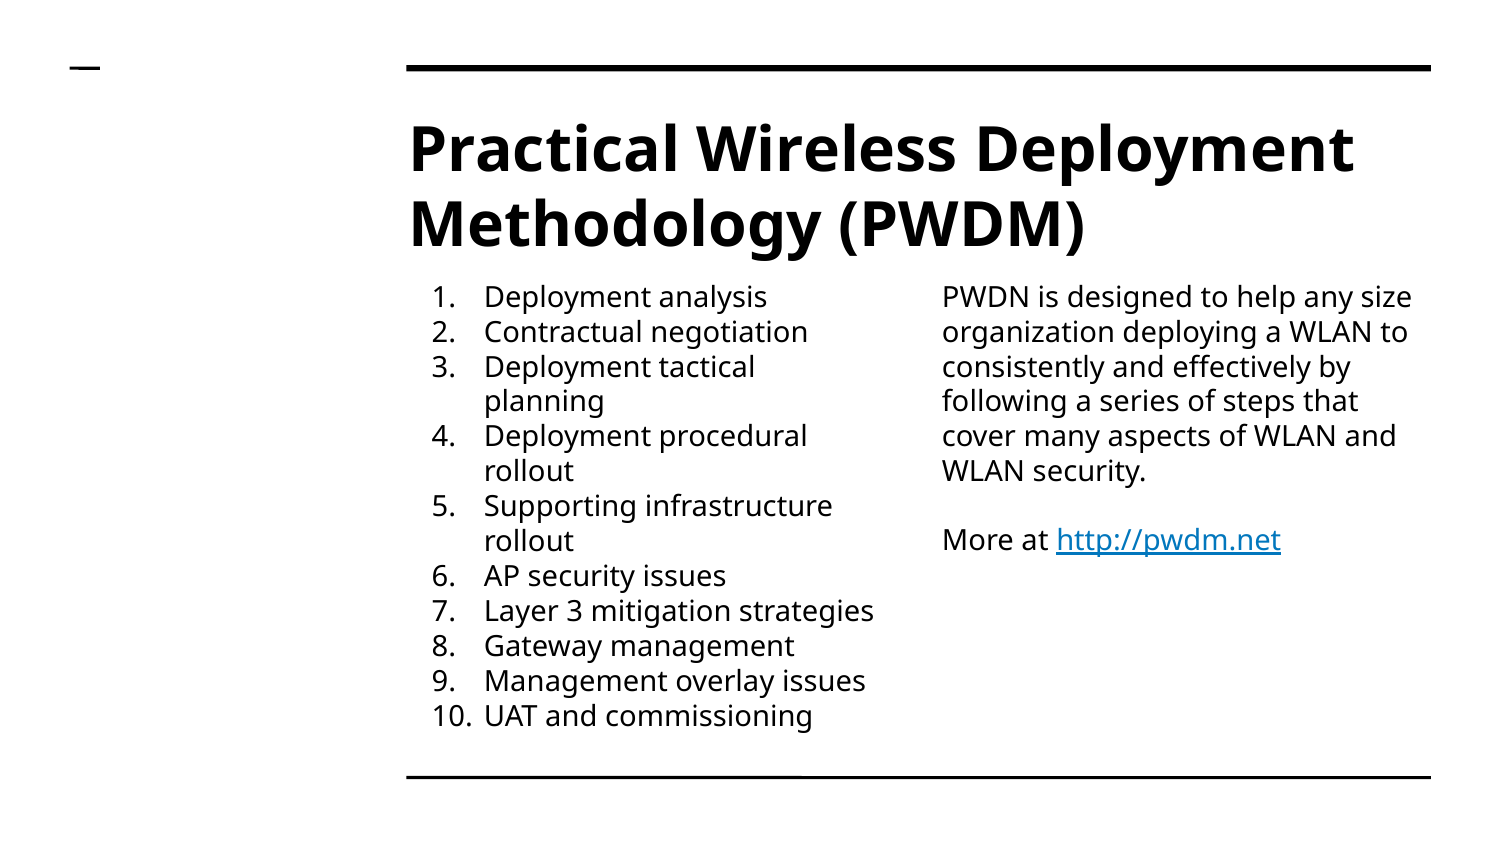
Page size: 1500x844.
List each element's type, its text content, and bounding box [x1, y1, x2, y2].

list PWDN is designed to help any size organization deploying a WLAN to consistently and effectively by following a series of steps that cover many aspects of WLAN and WLAN security. More at http://pwdm.net [926, 262, 1431, 756]
list Deployment analysis Contractual negotiation Deployment tactical planning Deployment procedural rollout Supporting infrastructure rollout AP security issues Layer 3 mitigation strategies Gateway management Management overlay issues UAT and commissioning [393, 262, 898, 756]
title Practical Wireless Deployment Methodology (PWDM) [393, 94, 1431, 199]
